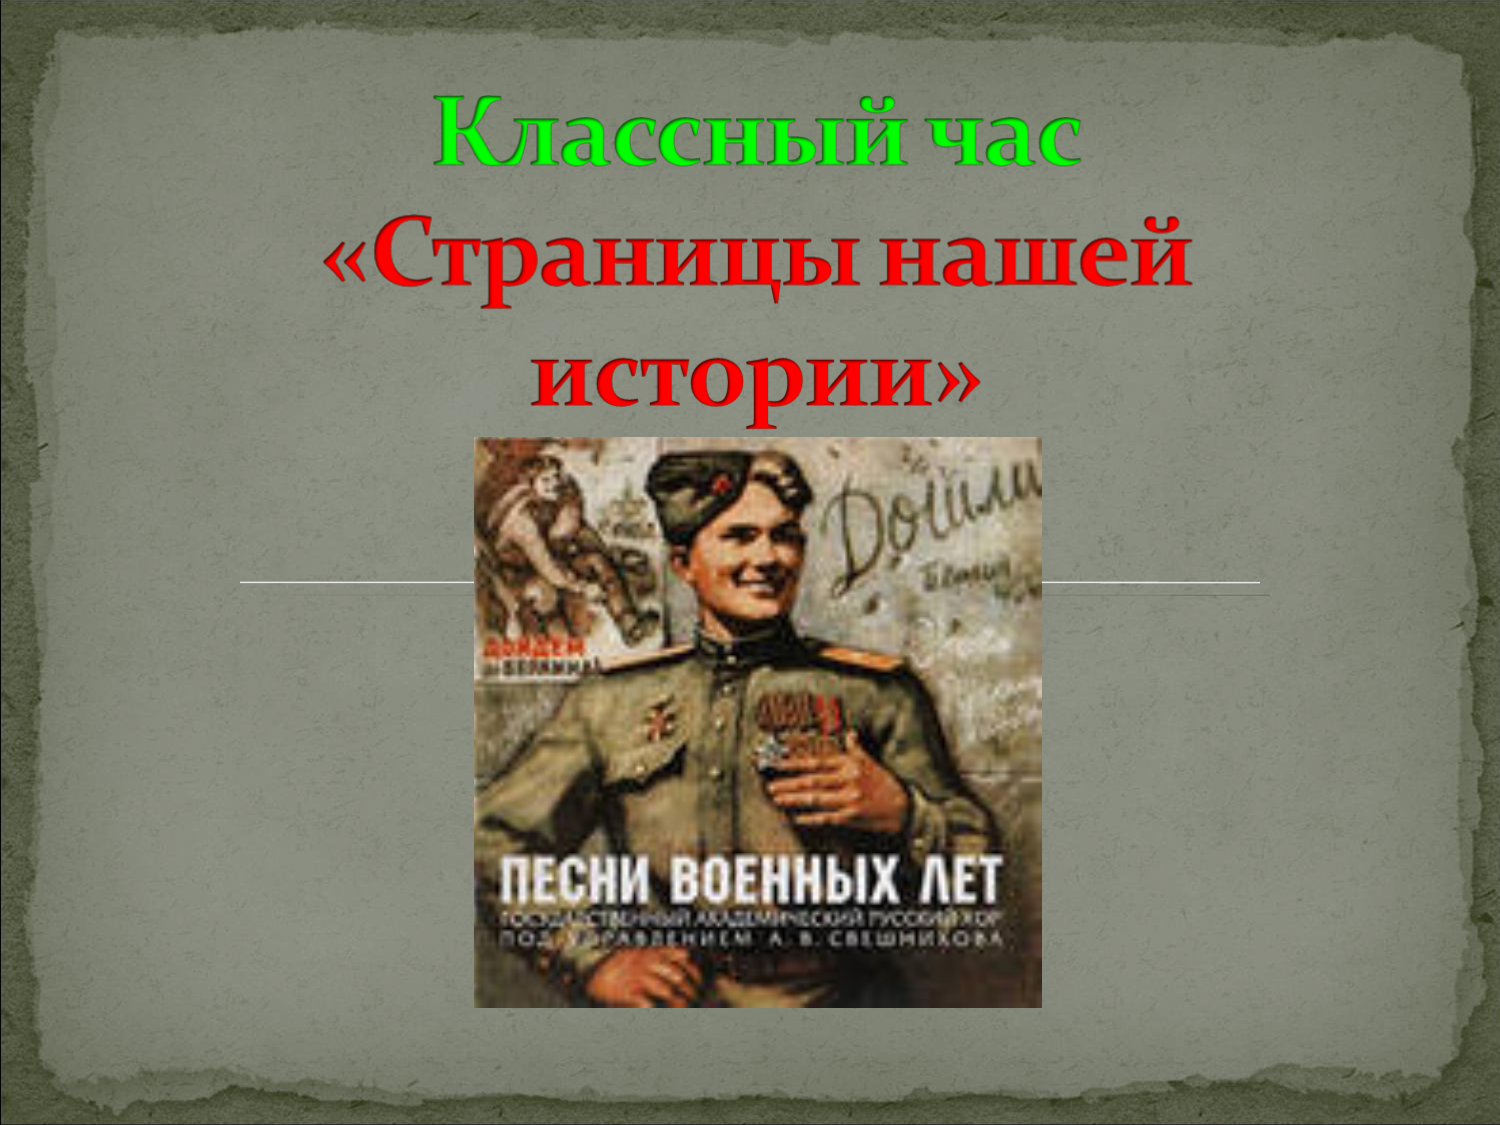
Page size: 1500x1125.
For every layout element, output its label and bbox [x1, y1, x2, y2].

text_box [62, 800, 1426, 1013]
picture [0, 0, 1500, 1125]
text_box [73, 40, 1440, 440]
